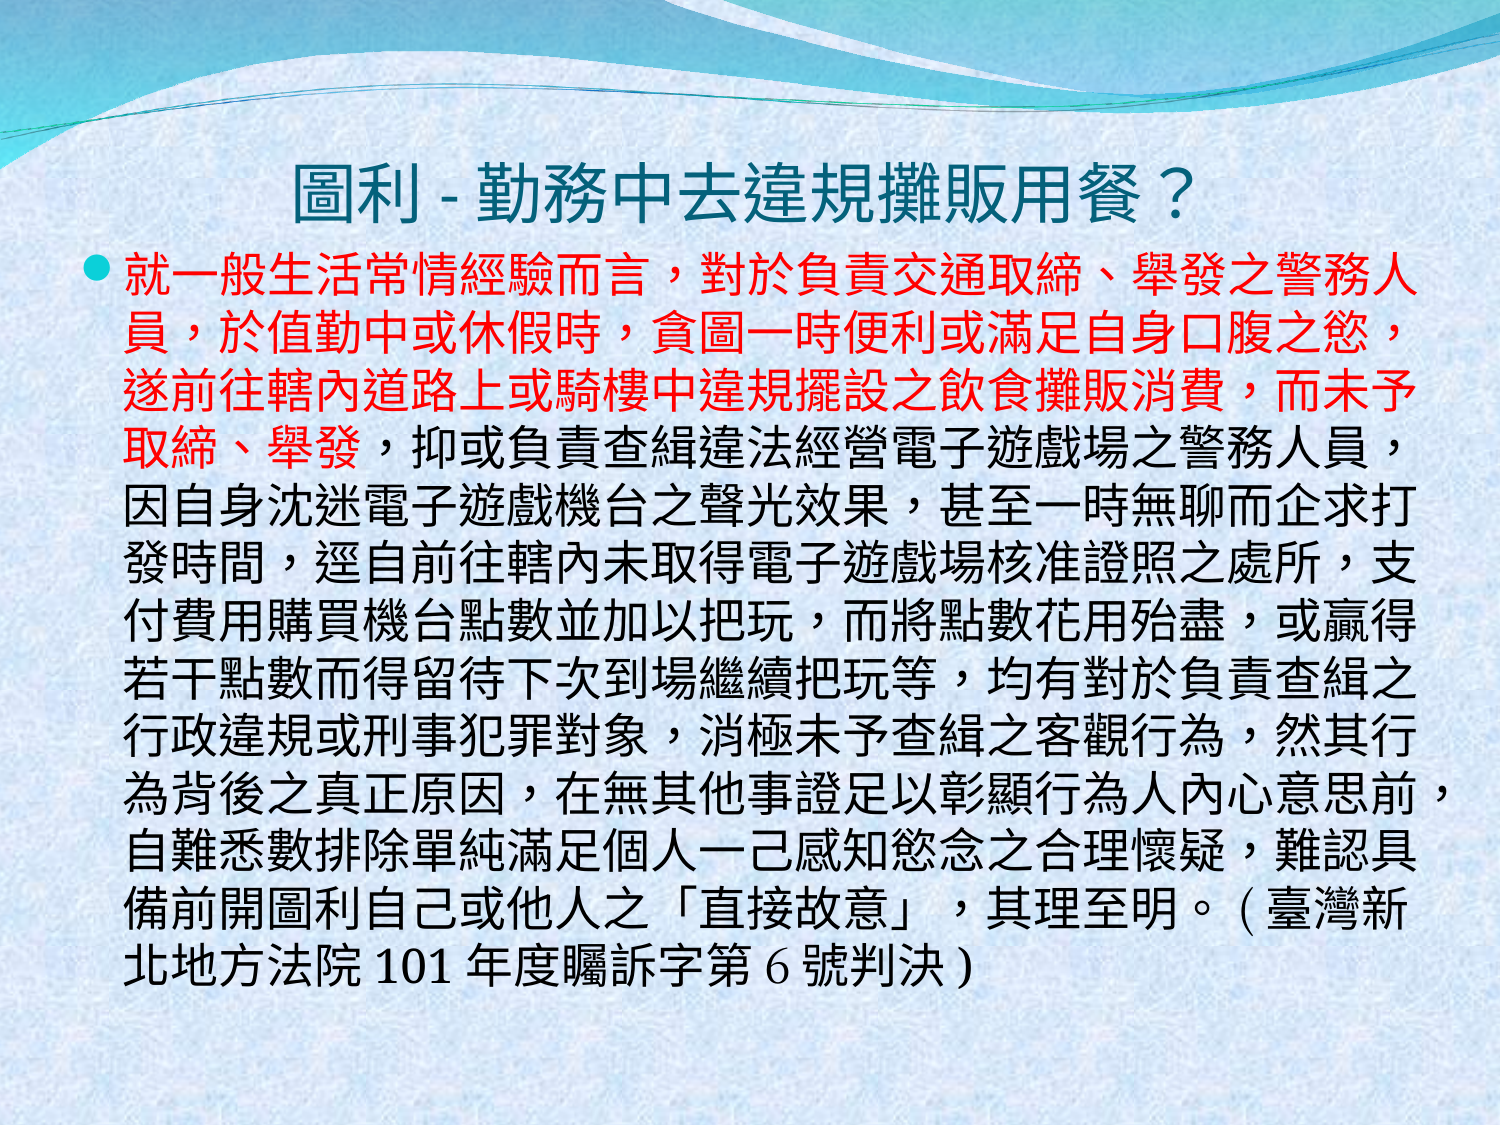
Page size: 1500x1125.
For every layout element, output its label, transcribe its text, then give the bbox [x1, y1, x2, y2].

list 就一般生活常情經驗而言，對於負責交通取締、舉發之警務人員，於值勤中或休假時，貪圖一時便利或滿足自身口腹之慾，遂前往轄內道路上或騎樓中違規擺設之飲食攤販消費，而未予取締、舉發，抑或負責查緝違法經營電子遊戲場之警務人員，因自身沈迷電子遊戲機台之聲光效果，甚至一時無聊而企求打發時間，逕自前往轄內未取得電子遊戲場核准證照之處所，支付費用購買機台點數並加以把玩，而將點數花用殆盡，或贏得若干點數而得留待下次到場繼續把玩等，均有對於負責查緝之行政違規或刑事犯罪對象，消極未予查緝之客觀行為，然其行為背後之真正原因，在無其他事證足以彰顯行為人內心意思前，自難悉數排除單純滿足個人一己感知慾念之合理懷疑，難認具備前開圖利自己或他人之「直接故意」，其理至明。(臺灣新北地方法院101年度矚訴字第6號判決) [64, 237, 1436, 1047]
title 圖利-勤務中去違規攤販用餐？ [75, 115, 1426, 232]
picture [0, 0, 1500, 1125]
